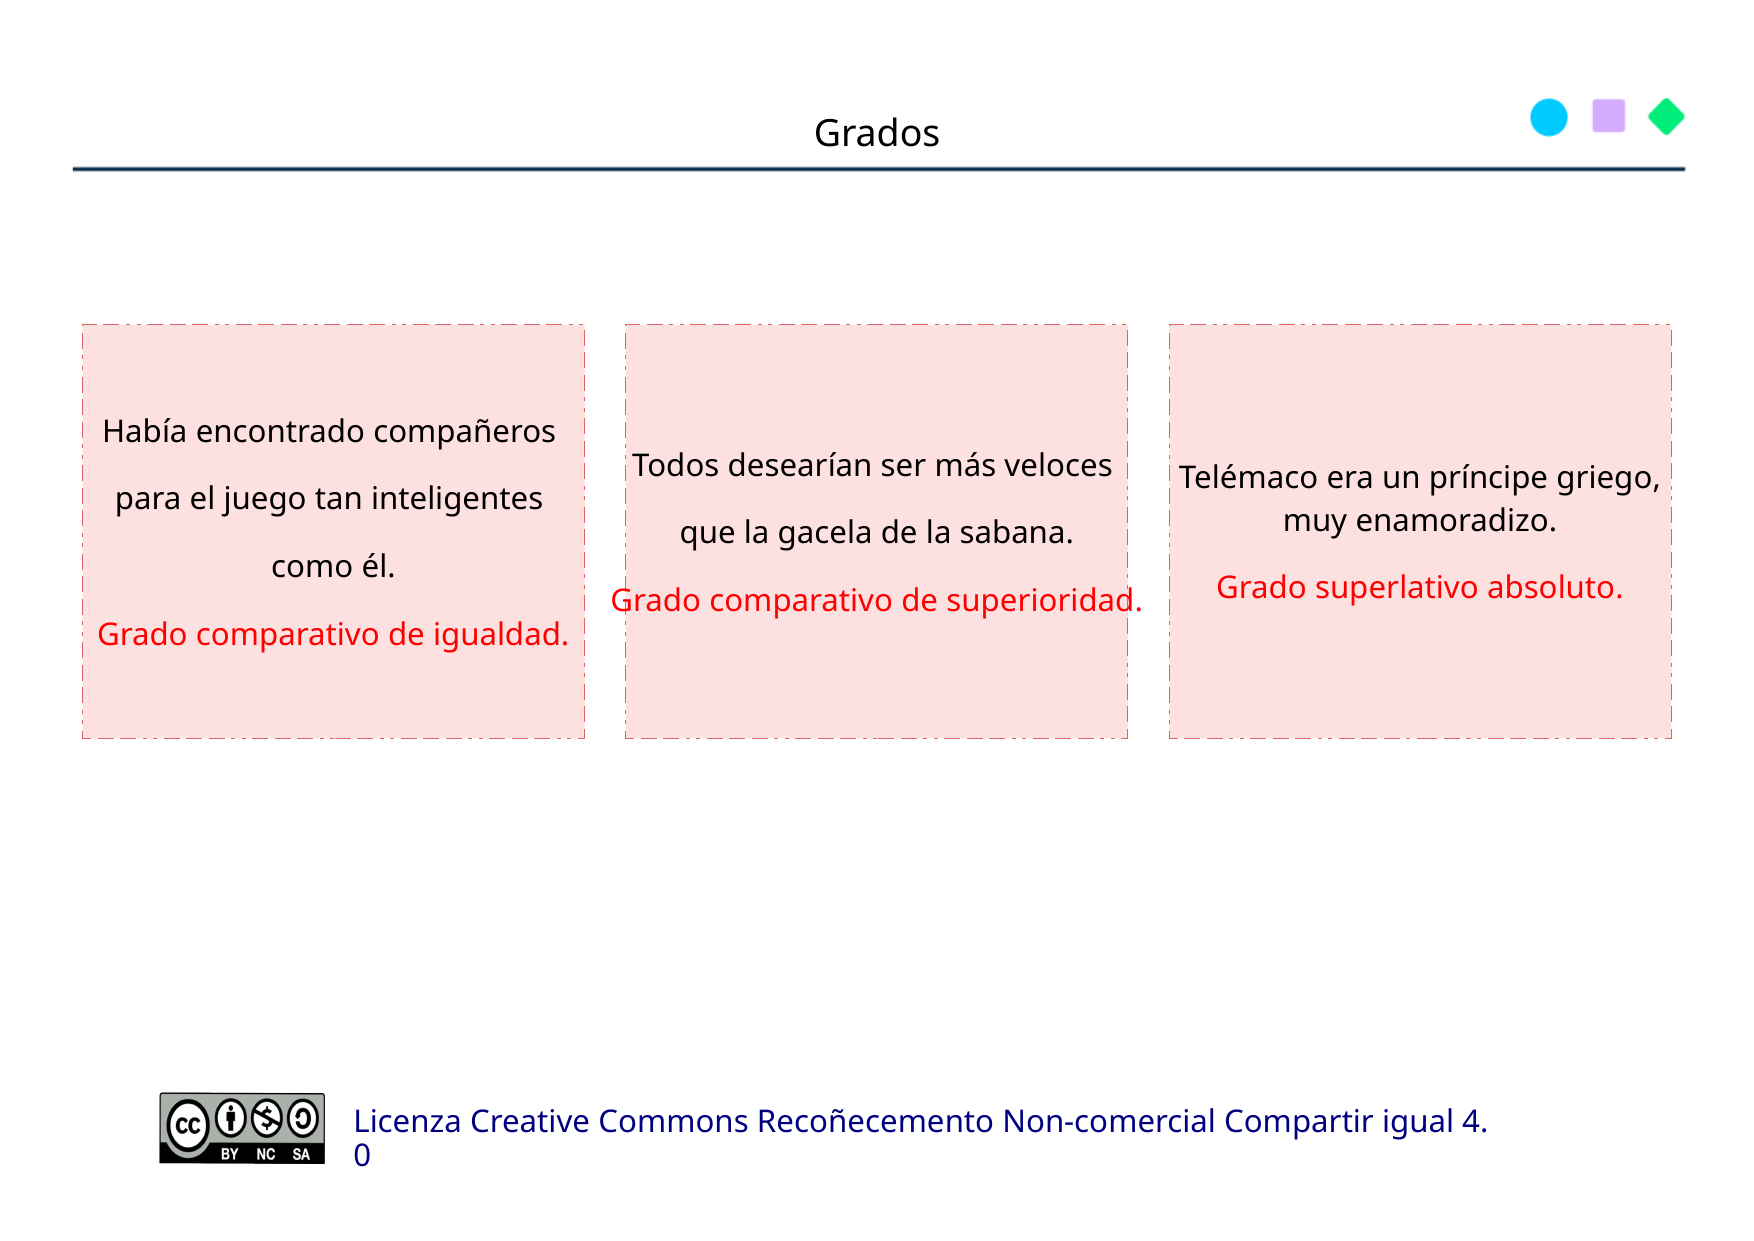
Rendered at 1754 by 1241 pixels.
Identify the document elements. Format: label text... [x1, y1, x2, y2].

picture [59, 70, 1695, 194]
picture [159, 1092, 325, 1164]
text_box Telémaco era un príncipe griego, muy enamoradizo. Grado superlativo absoluto. [1169, 324, 1672, 739]
text_box Había encontrado compañeros para el juego tan inteligentes como él. Grado comparativo de igualdad. [82, 324, 585, 739]
text_box Todos desearían ser más veloces que la gacela de la sabana. Grado comparativo de superioridad. [625, 324, 1128, 739]
text_box Licenza Creative Commons Recoñecemento Non-comercial Compartir igual 4.0 [338, 1072, 1506, 1170]
